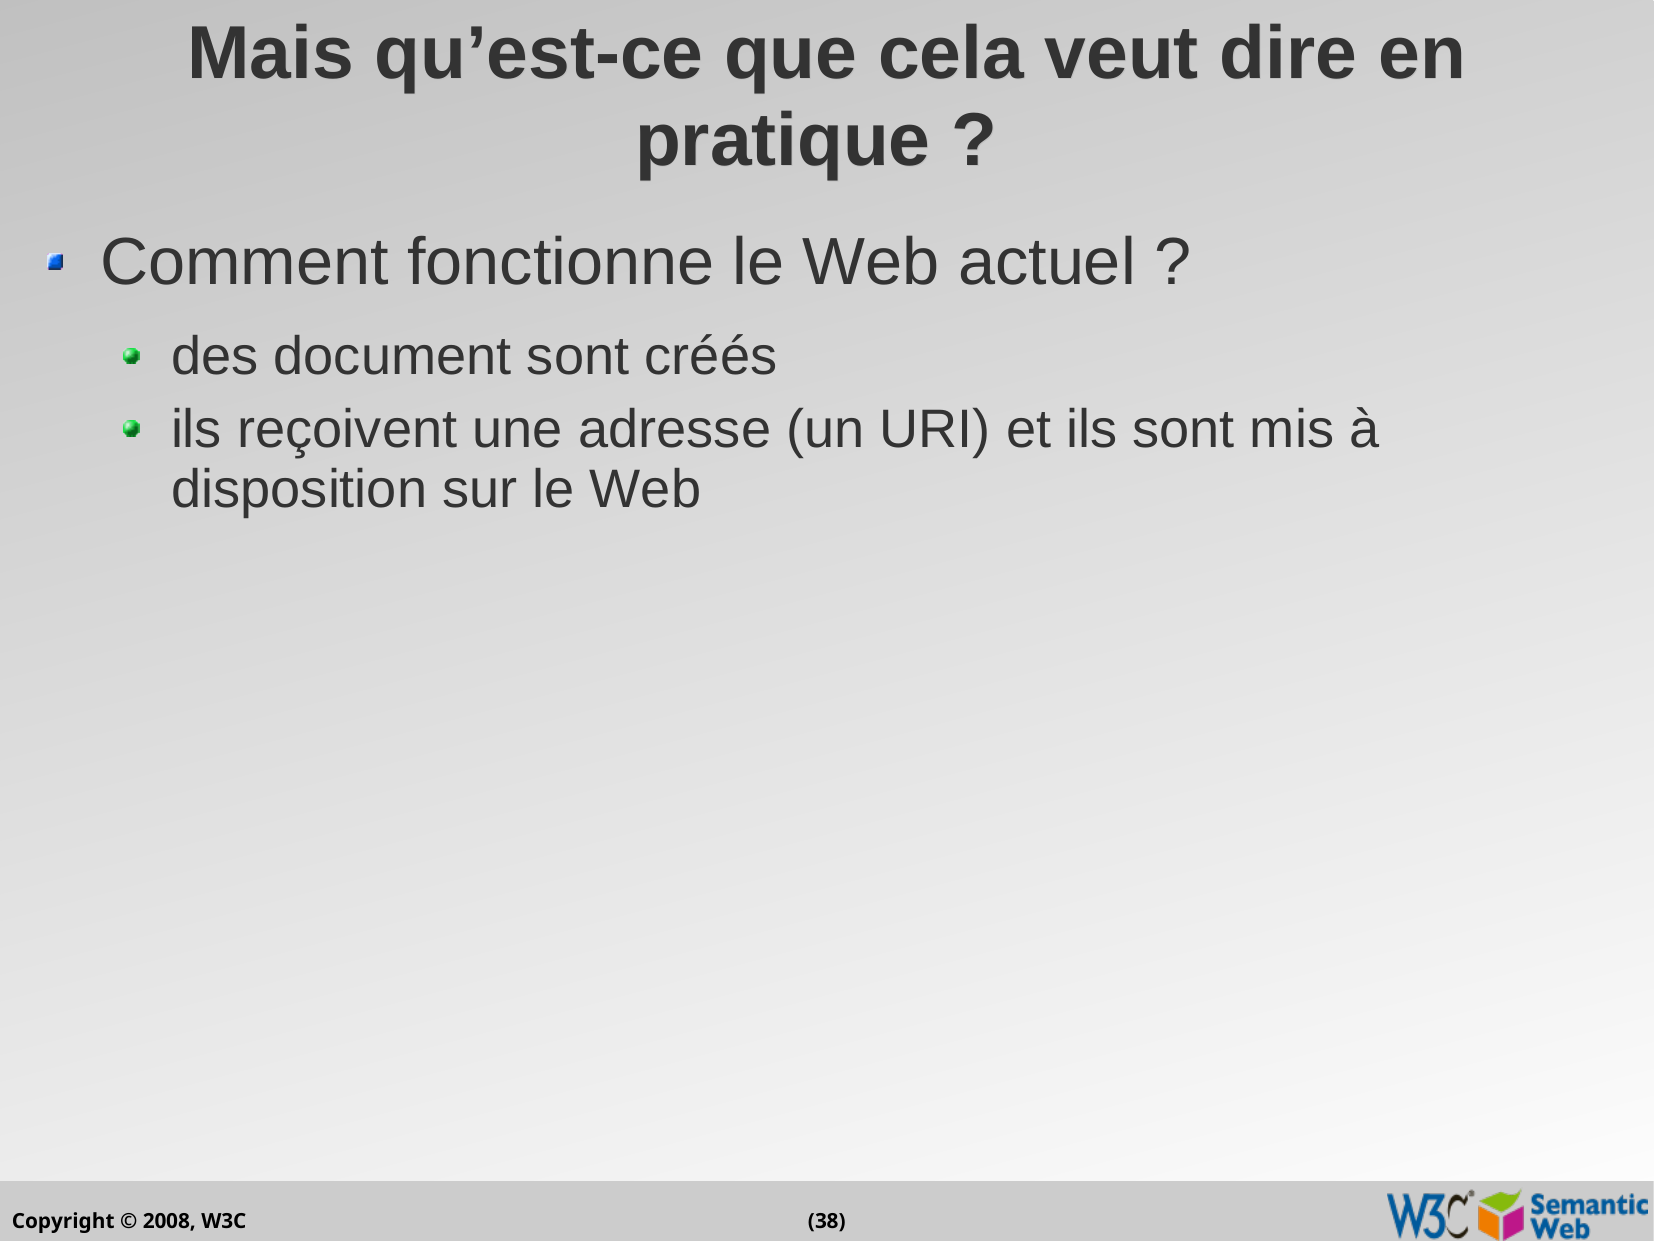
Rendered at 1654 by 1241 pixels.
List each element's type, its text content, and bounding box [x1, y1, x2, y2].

title Mais qu’est-ce que cela veut dire en pratique ? [0, 8, 1654, 181]
picture [1387, 1187, 1648, 1241]
list Comment fonctionne le Web actuel ? des document sont créés ils reçoivent une adresse (un URI) et ils sont mis à disposition sur le Web [29, 224, 1624, 1107]
